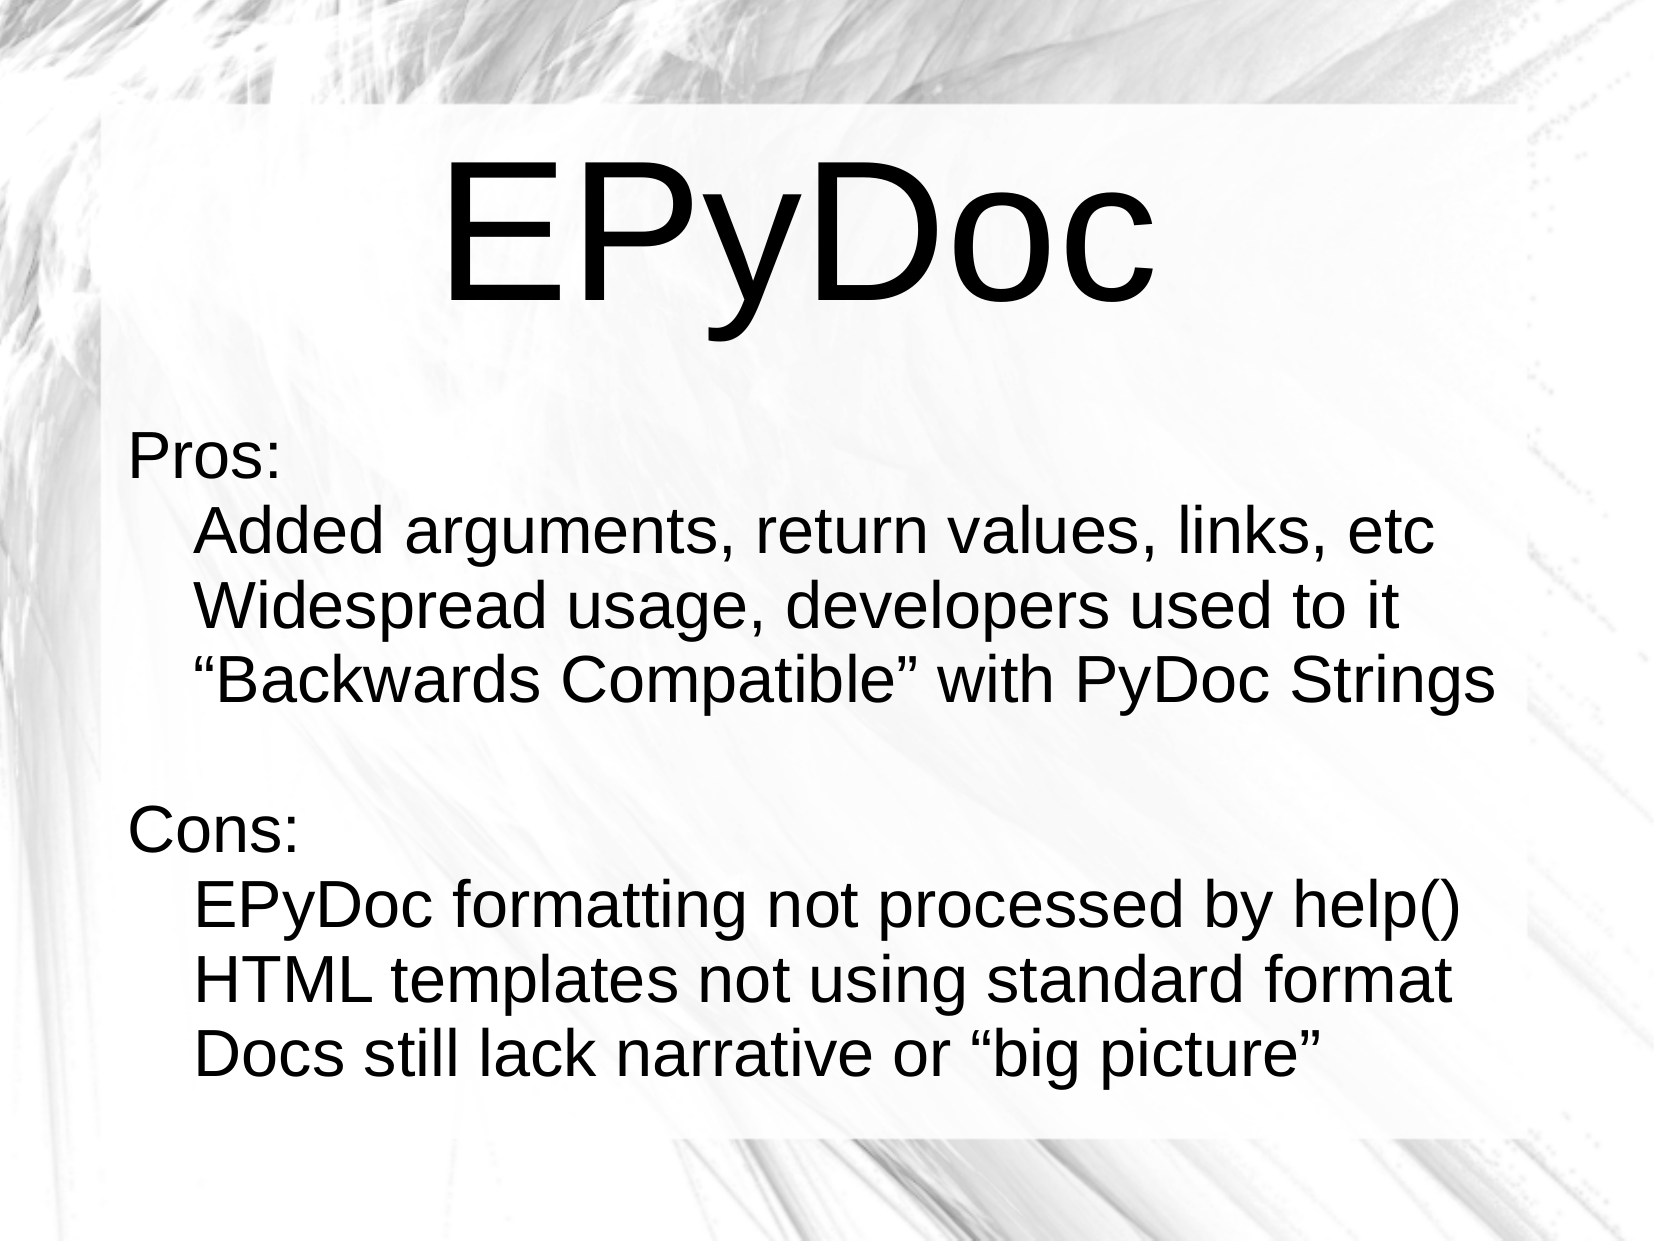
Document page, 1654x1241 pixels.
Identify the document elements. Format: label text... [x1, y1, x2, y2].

picture [0, 0, 1654, 1241]
text_box EPyDoc Pros: Added arguments, return values, links, etc Widespread usage, developers used to it “Backwards Compatible” with PyDoc Strings Cons: EPyDoc formatting not processed by help() HTML templates not using standard format Docs still lack narrative or “big picture” [112, 112, 1538, 1099]
